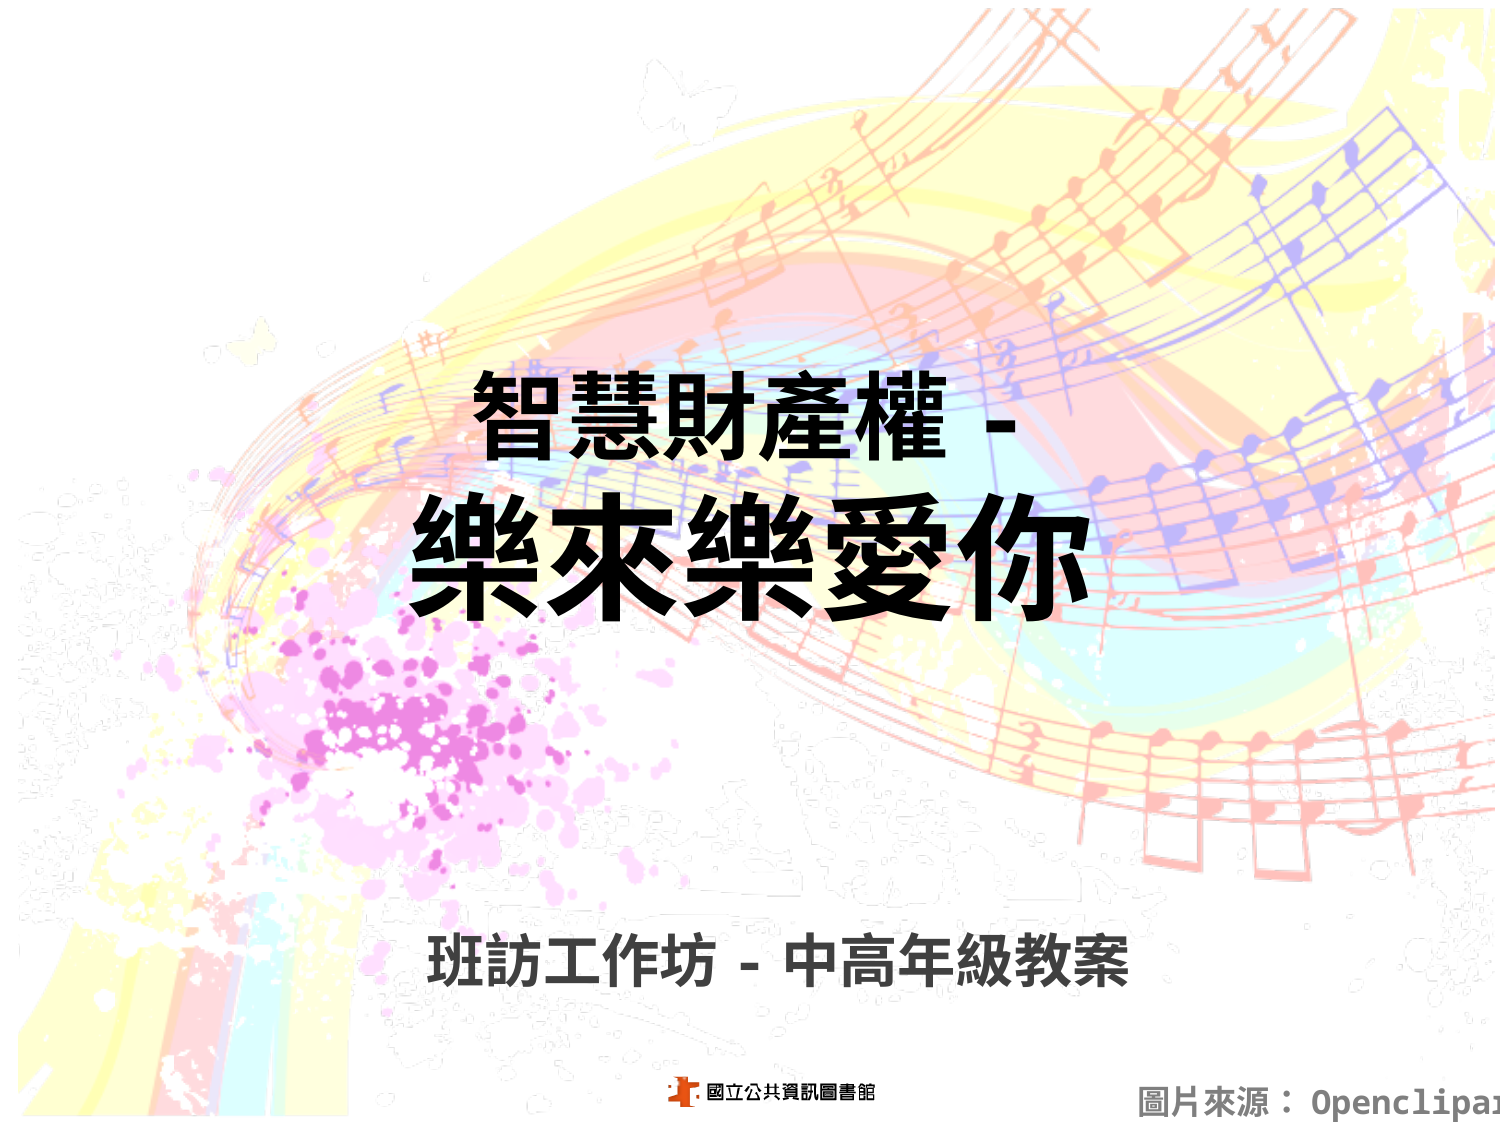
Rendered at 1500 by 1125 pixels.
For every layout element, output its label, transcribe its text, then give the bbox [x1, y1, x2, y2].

text_box 圖片來源：Openclipart [1122, 1073, 1500, 1125]
subtitle 班訪工作坊-中高年級教案 [253, 916, 1304, 1020]
picture [18, 7, 1495, 1118]
title 智慧財產權- 樂來樂愛你 [112, 349, 1388, 591]
